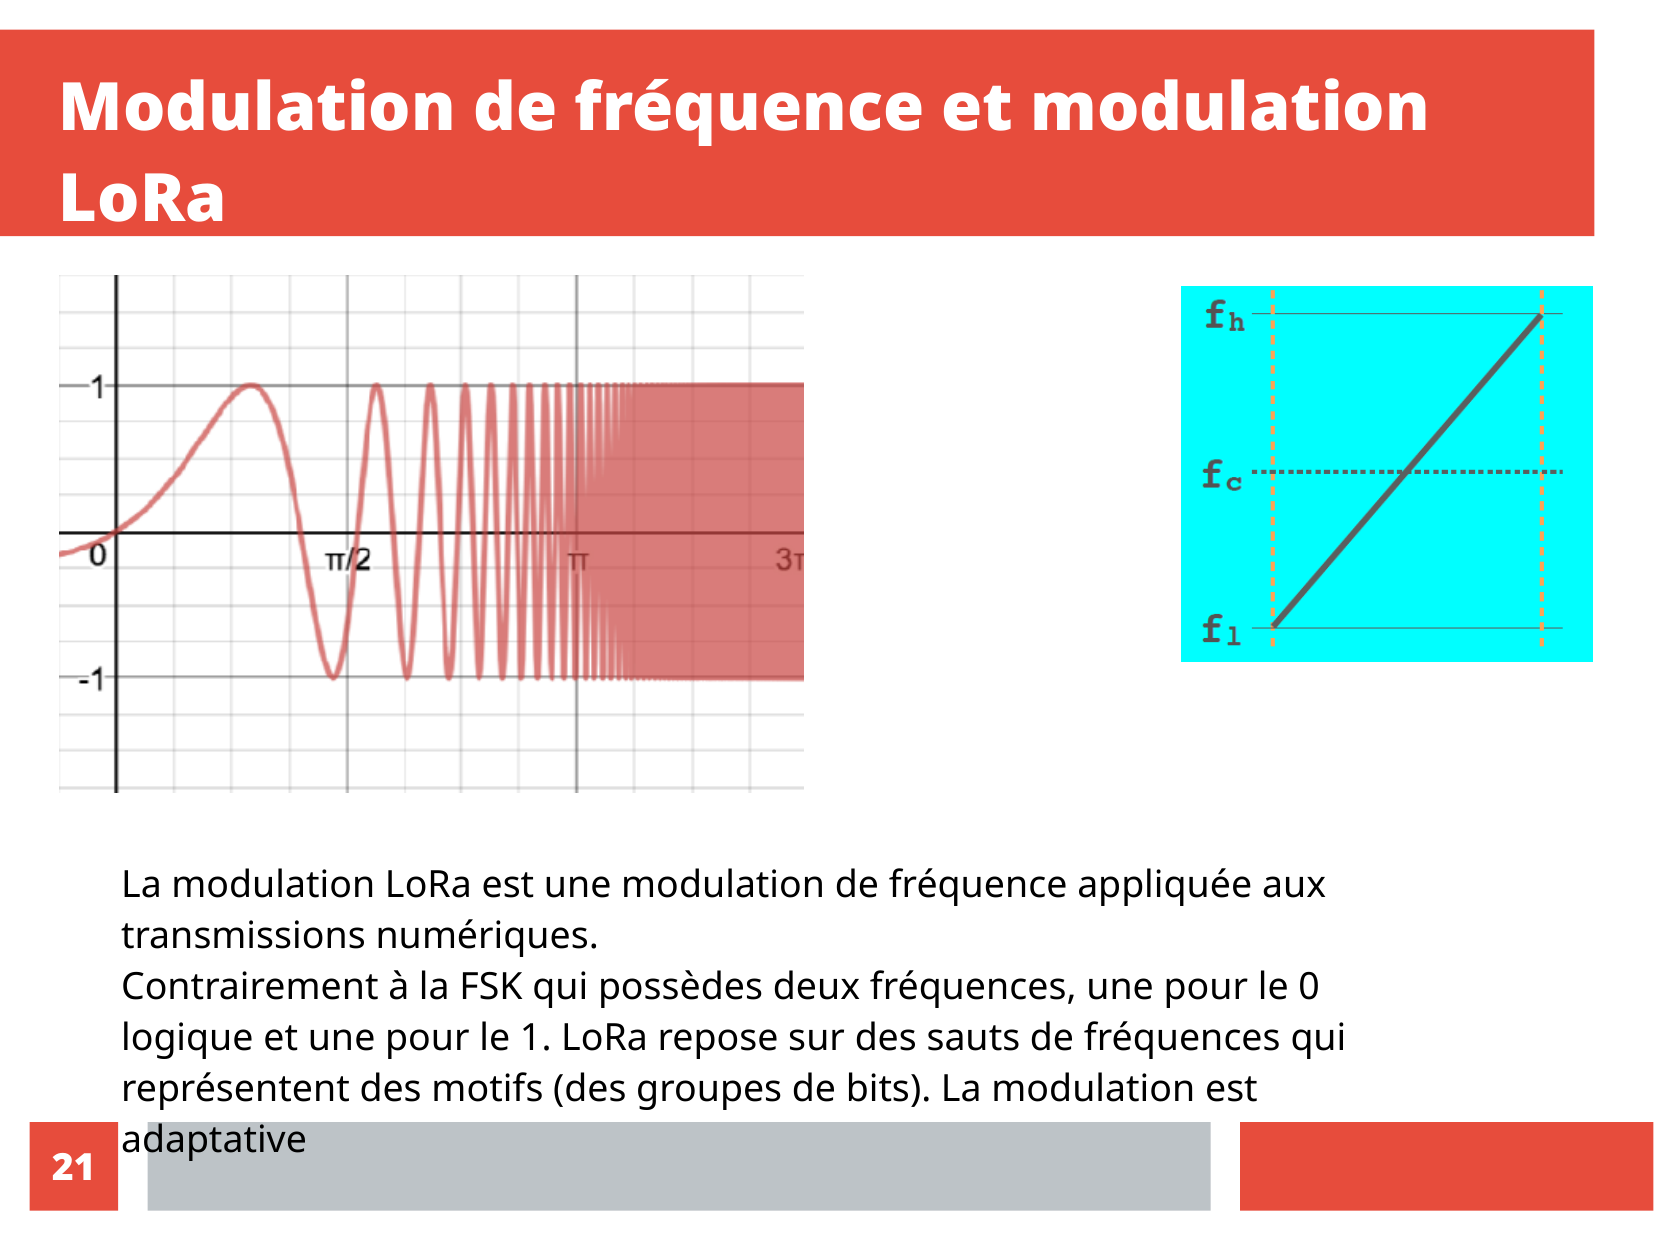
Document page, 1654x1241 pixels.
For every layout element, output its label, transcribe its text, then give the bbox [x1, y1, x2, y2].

picture [1181, 286, 1593, 662]
text_box La modulation LoRa est une modulation de fréquence appliquée aux transmissions numériques. Contrairement à la FSK qui possèdes deux fréquences, une pour le 0 logique et une pour le 1. LoRa repose sur des sauts de fréquences qui représentent des motifs (des groupes de bits). La modulation est adaptative [106, 850, 1371, 1102]
picture [59, 275, 804, 793]
title Modulation de fréquence et modulation LoRa [59, 59, 1595, 207]
